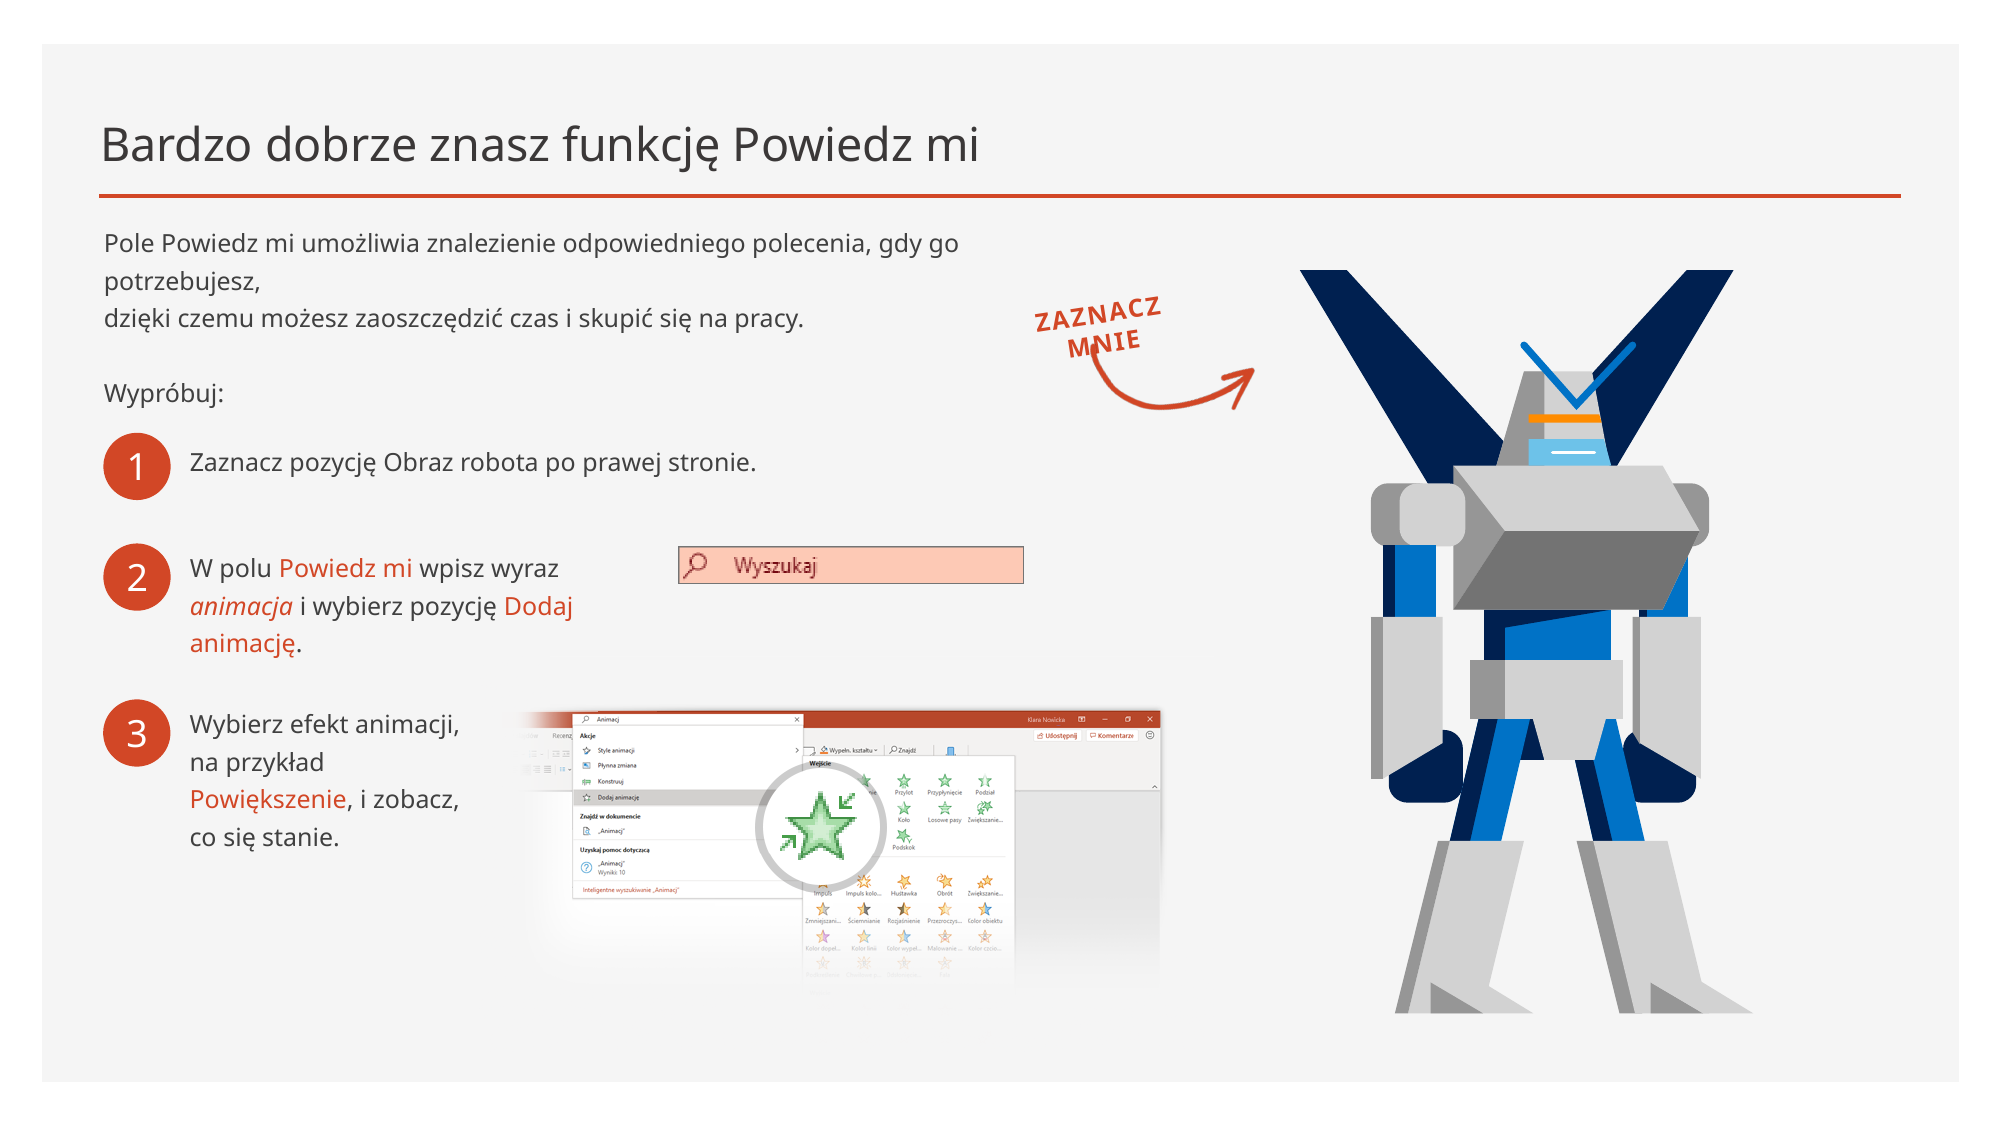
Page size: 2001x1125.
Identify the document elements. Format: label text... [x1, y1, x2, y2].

text_box Pole Powiedz mi umożliwia znalezienie odpowiedniego polecenia, gdy go potrzebujesz, dzięki czemu możesz zaoszczędzić czas i skupić się na pracy. Wypróbuj: [88, 212, 1127, 416]
text_box 2 [91, 546, 174, 607]
picture [678, 547, 1024, 584]
picture [1075, 273, 1276, 467]
text_box 3 [91, 702, 174, 763]
picture [1298, 270, 1754, 1014]
text_box Zaznacz pozycję Obraz robota po prawej stronie. [174, 439, 819, 517]
picture [479, 656, 1214, 1052]
text_box [121, 763, 152, 767]
text_box W polu Powiedz mi wpisz wyraz animacja i wybierz pozycję Dodaj animację. [174, 537, 666, 688]
text_box [123, 497, 151, 501]
text_box ZAZNACZ MNIE [987, 274, 1205, 379]
text_box 1 [91, 435, 184, 497]
text_box [121, 607, 153, 611]
text_box Wybierz efekt animacji, na przykład Powiększenie, i zobacz, co się stanie. [174, 693, 479, 931]
title Bardzo dobrze znasz funkcję Powiedz mi [85, 73, 1214, 179]
